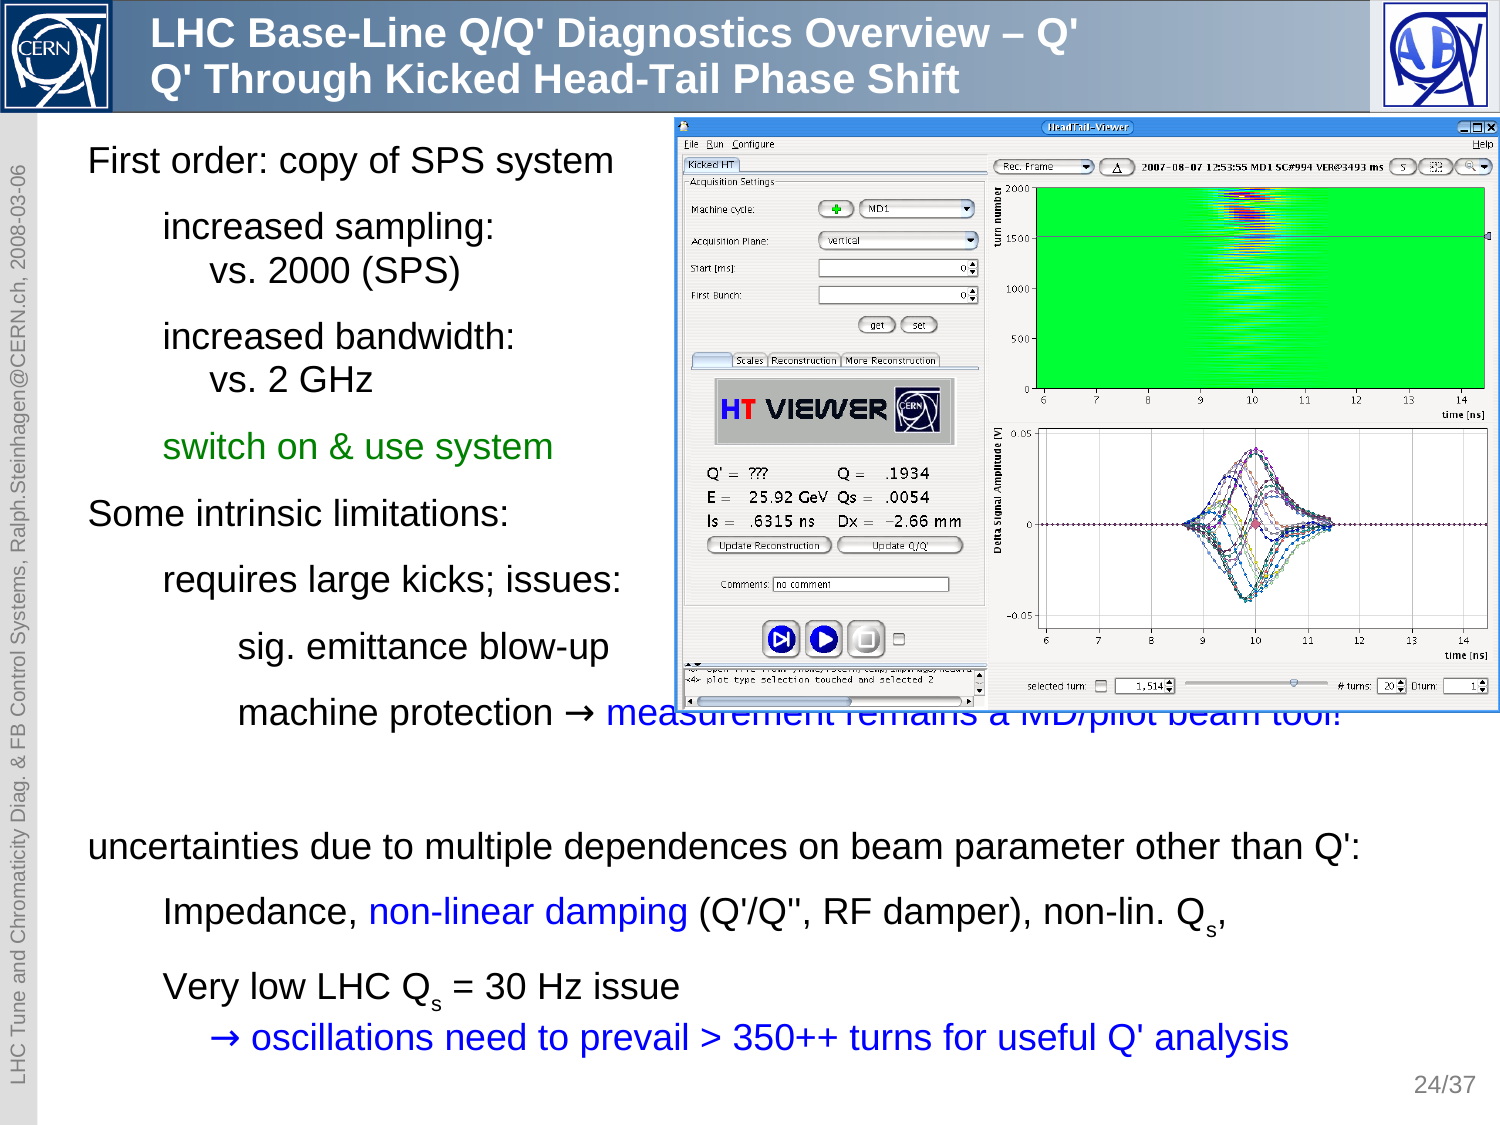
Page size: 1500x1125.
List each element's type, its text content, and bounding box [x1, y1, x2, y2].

picture [1382, 1, 1489, 108]
list First order: copy of SPS system increased sampling: 5000 (LHC) vs. 2000 (SPS) increased bandwidth: > 3 GHz vs. 2 GHz switch on & use system Some intrinsic limitations: requires large kicks; issues: sig. emittance blow-up machine protection → measurement remains a MD/pilot beam tool! uncertainties due to multiple dependences on beam parameter other than Q': Impedance, non-linear damping (Q'/Q'', RF damper), non-lin. Qs, Very low LHC Qs = 30 Hz issue → oscillations need to prevail > 350++ turns for useful Q' analysis [87, 137, 1487, 1108]
title LHC Base-Line Q/Q' Diagnostics Overview – Q' Q' Through Kicked Head-Tail Phase Shift [150, 2, 1201, 111]
picture [674, 117, 1500, 713]
picture [0, 0, 113, 113]
